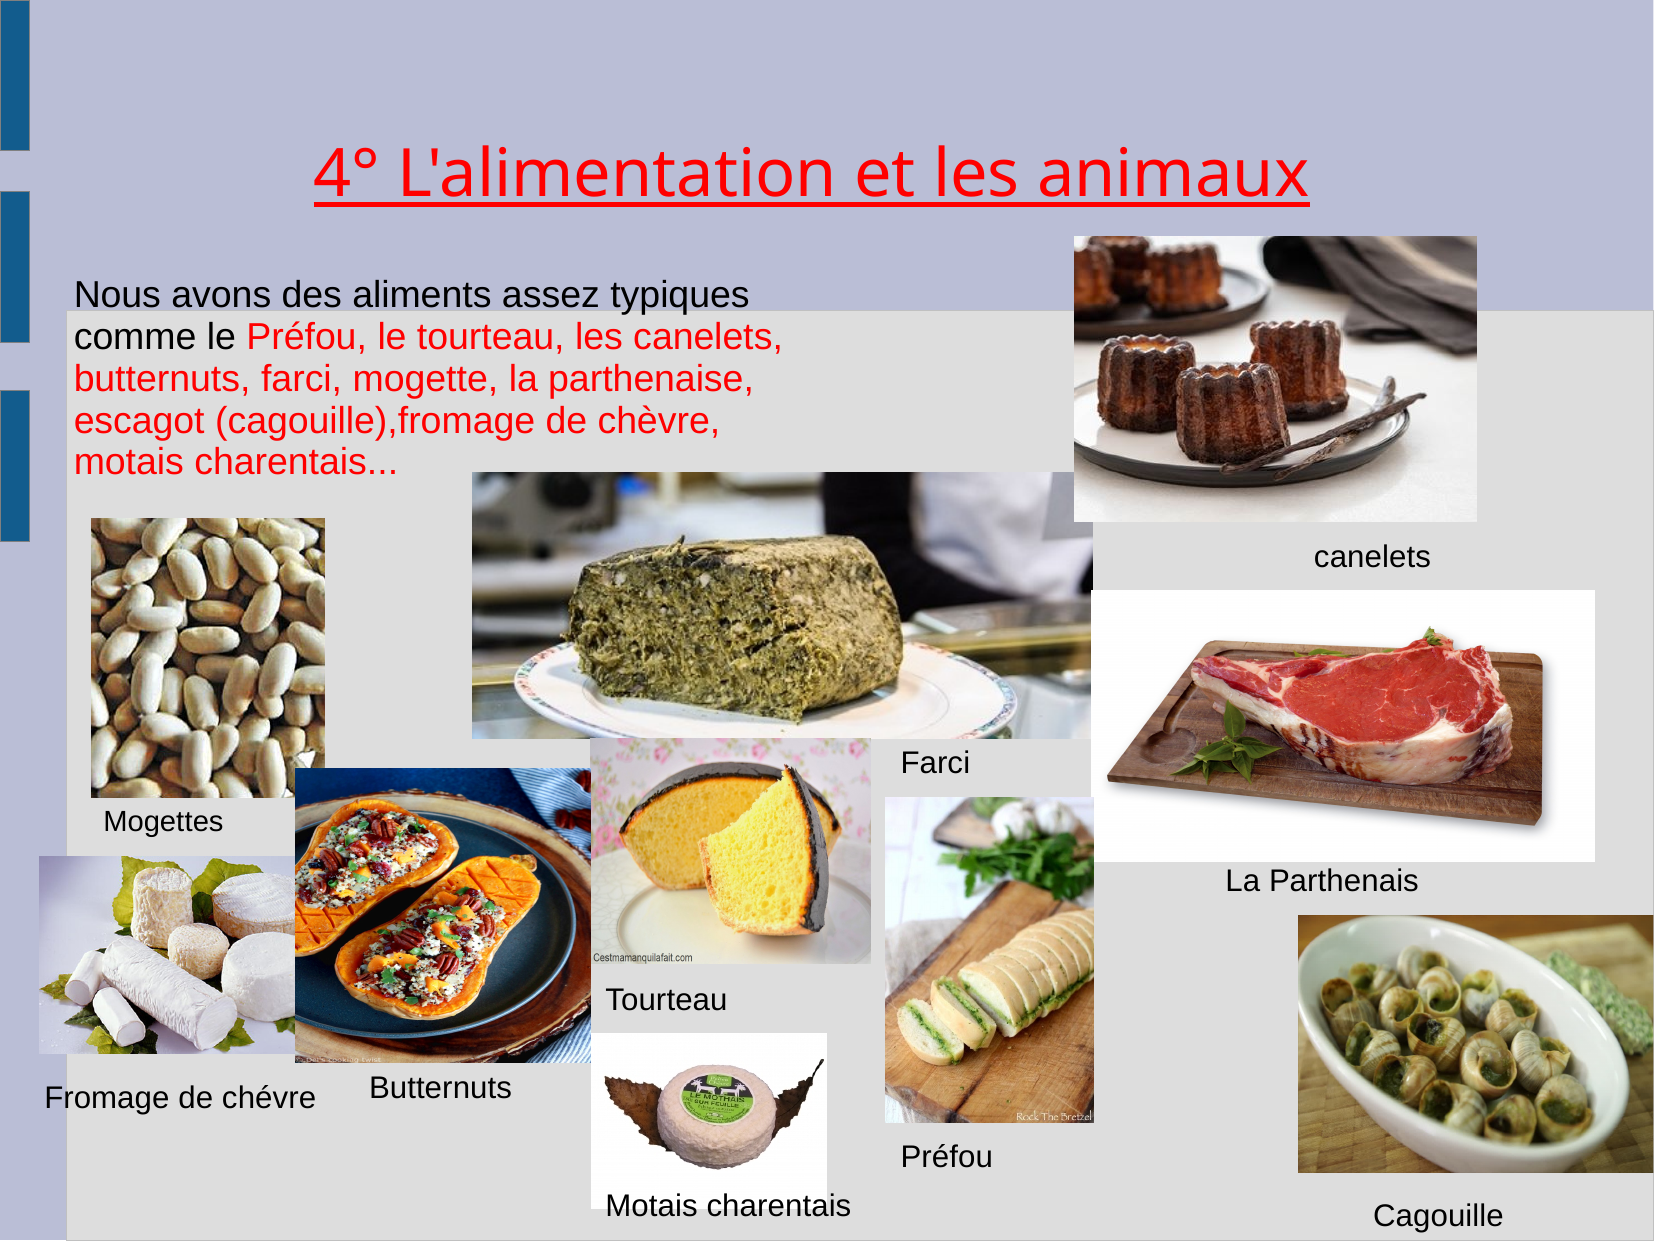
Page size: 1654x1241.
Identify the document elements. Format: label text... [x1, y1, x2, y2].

text_box Farci [885, 738, 1091, 788]
text_box La Parthenais [1210, 856, 1595, 906]
text_box Butternuts [354, 1062, 591, 1113]
text_box Mogettes [88, 797, 295, 856]
picture [1298, 915, 1654, 1174]
text_box Nous avons des aliments assez typiques comme le Préfou, le tourteau, les canelets, butternuts, farci, mogette, la parthenaise, escagot (cagouille),fromage de chèvre, motais charentais... [59, 265, 827, 491]
text_box Motais charentais [590, 1181, 886, 1231]
text_box Cagouille [1358, 1190, 1654, 1241]
picture [39, 236, 1595, 1181]
text_box Préfou [885, 1131, 1182, 1182]
text_box Fromage de chévre [29, 1072, 414, 1123]
text_box Tourteau [591, 974, 857, 1024]
text_box canelets [1299, 531, 1595, 582]
text_box 4° L'alimentation et les animaux [118, 118, 1506, 294]
